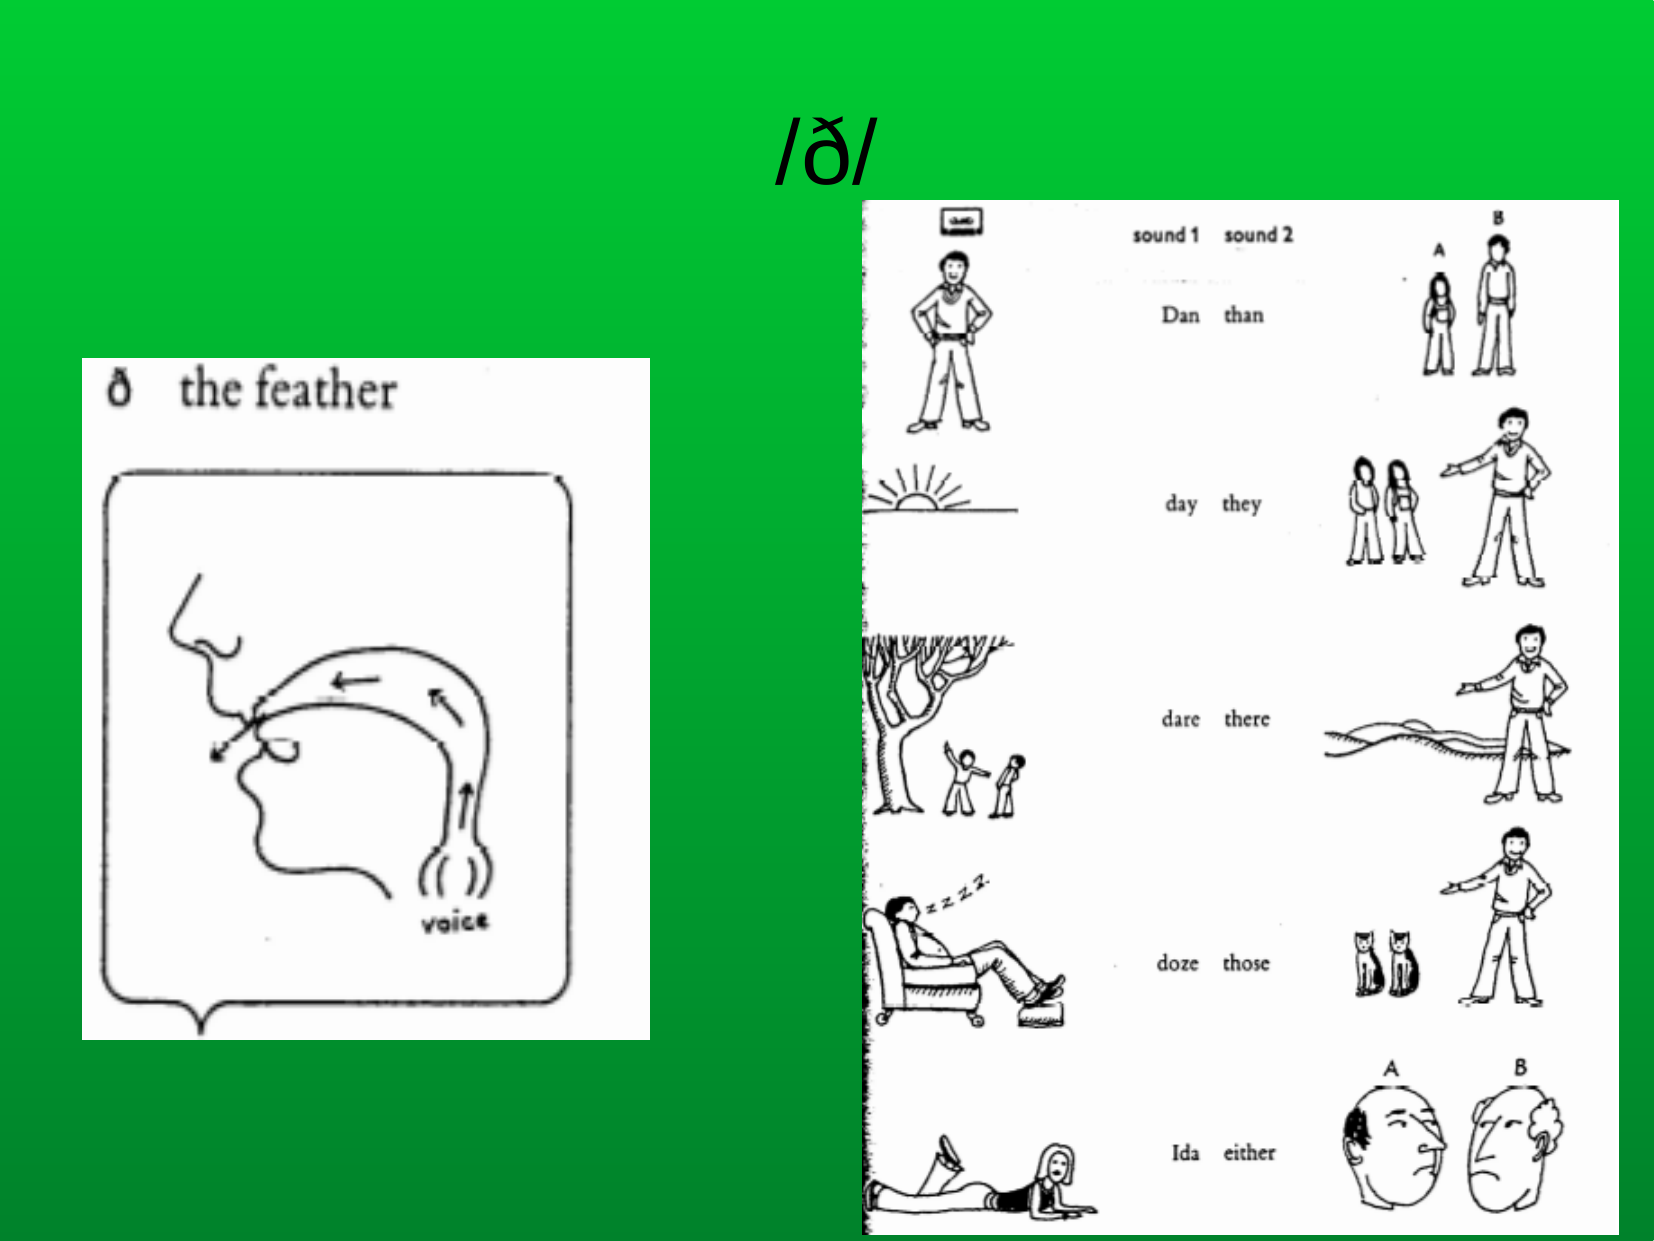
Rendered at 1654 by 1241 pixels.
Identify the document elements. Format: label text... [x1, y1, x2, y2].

picture [862, 200, 1619, 1235]
picture [82, 358, 650, 1040]
title /ð/ [82, 49, 1571, 257]
